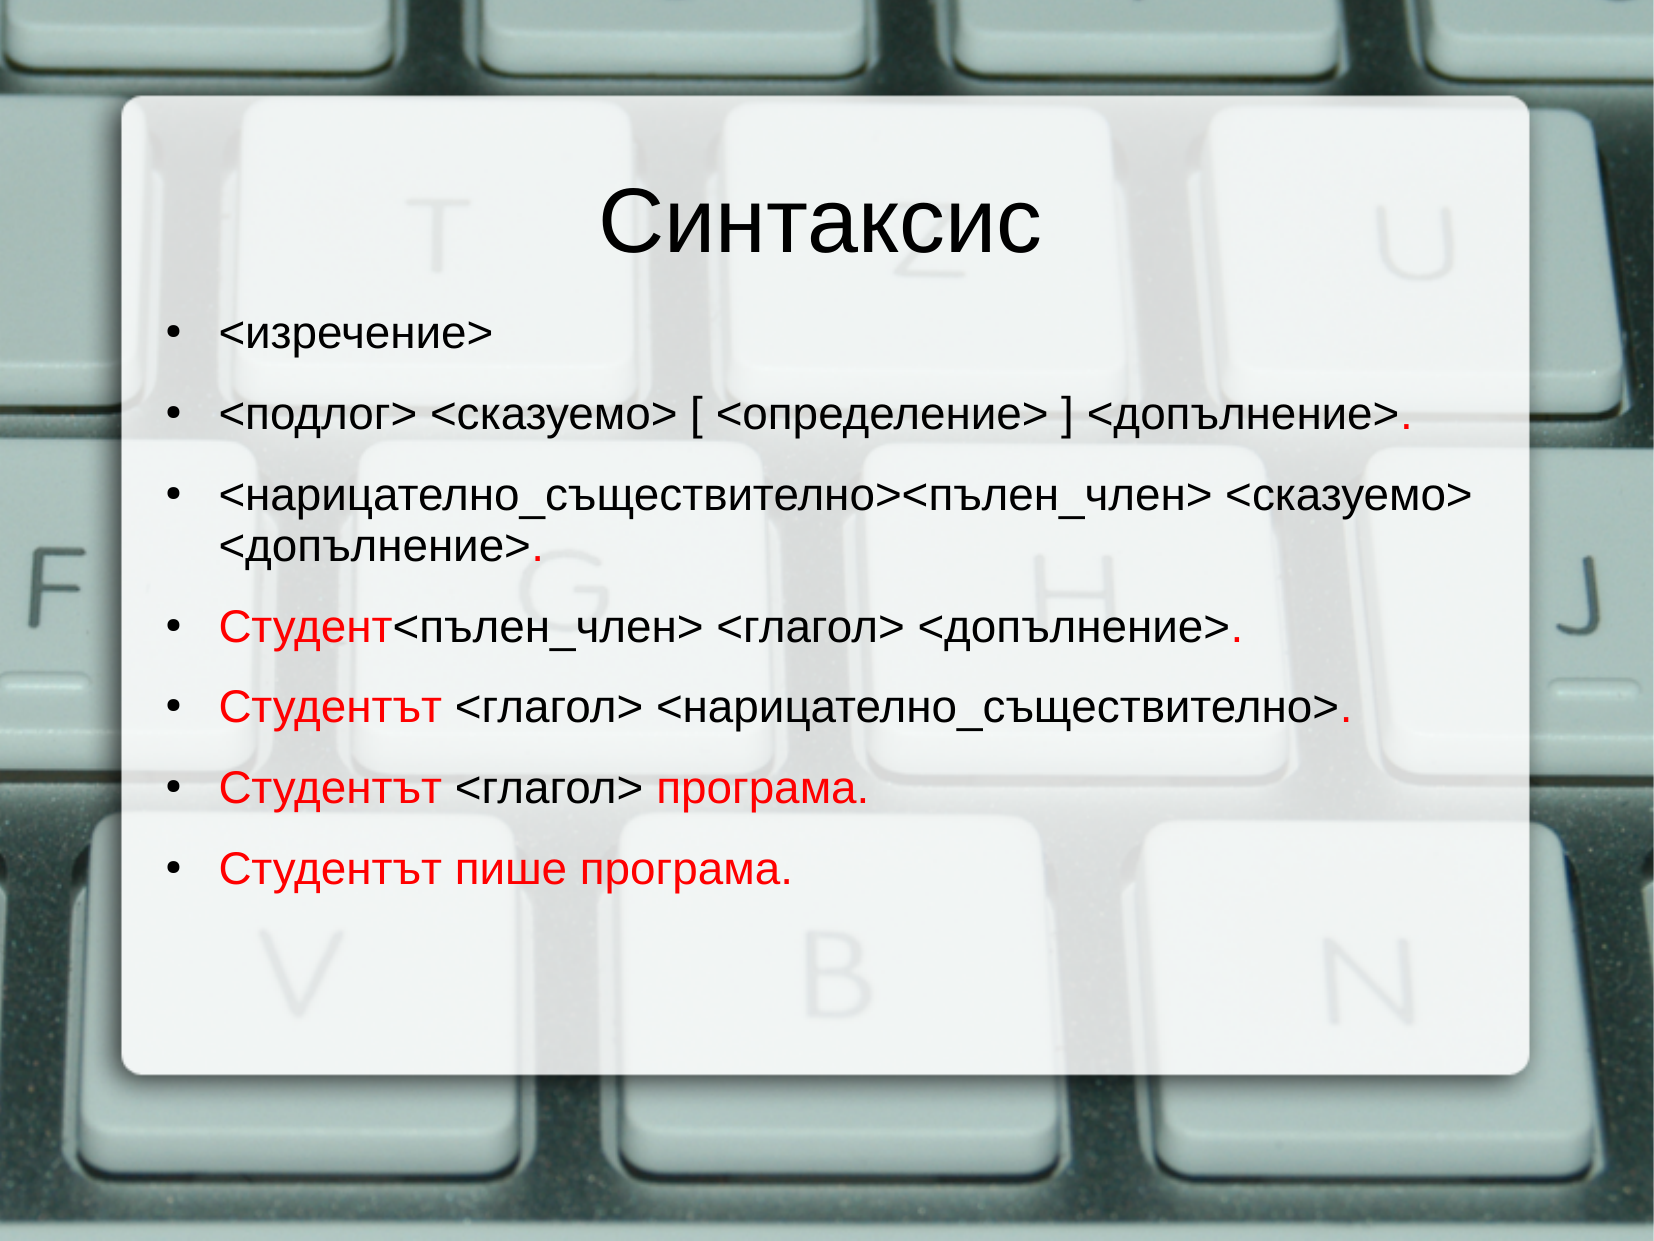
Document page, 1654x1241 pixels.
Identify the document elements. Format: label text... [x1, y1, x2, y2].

picture [0, 0, 1654, 1241]
list <изречение> <подлог> <сказуемо> [ <определение> ] <допълнение>. <нарицателно_съществително><пълен_член> <сказуемо> <допълнение>. Студент<пълен_член> <глагол> <допълнение>. Студентът <глагол> <нарицателно_съществително>. Студентът <глагол> програма. Студентът пише програма. [147, 307, 1506, 1074]
title Синтаксис [135, 117, 1506, 325]
